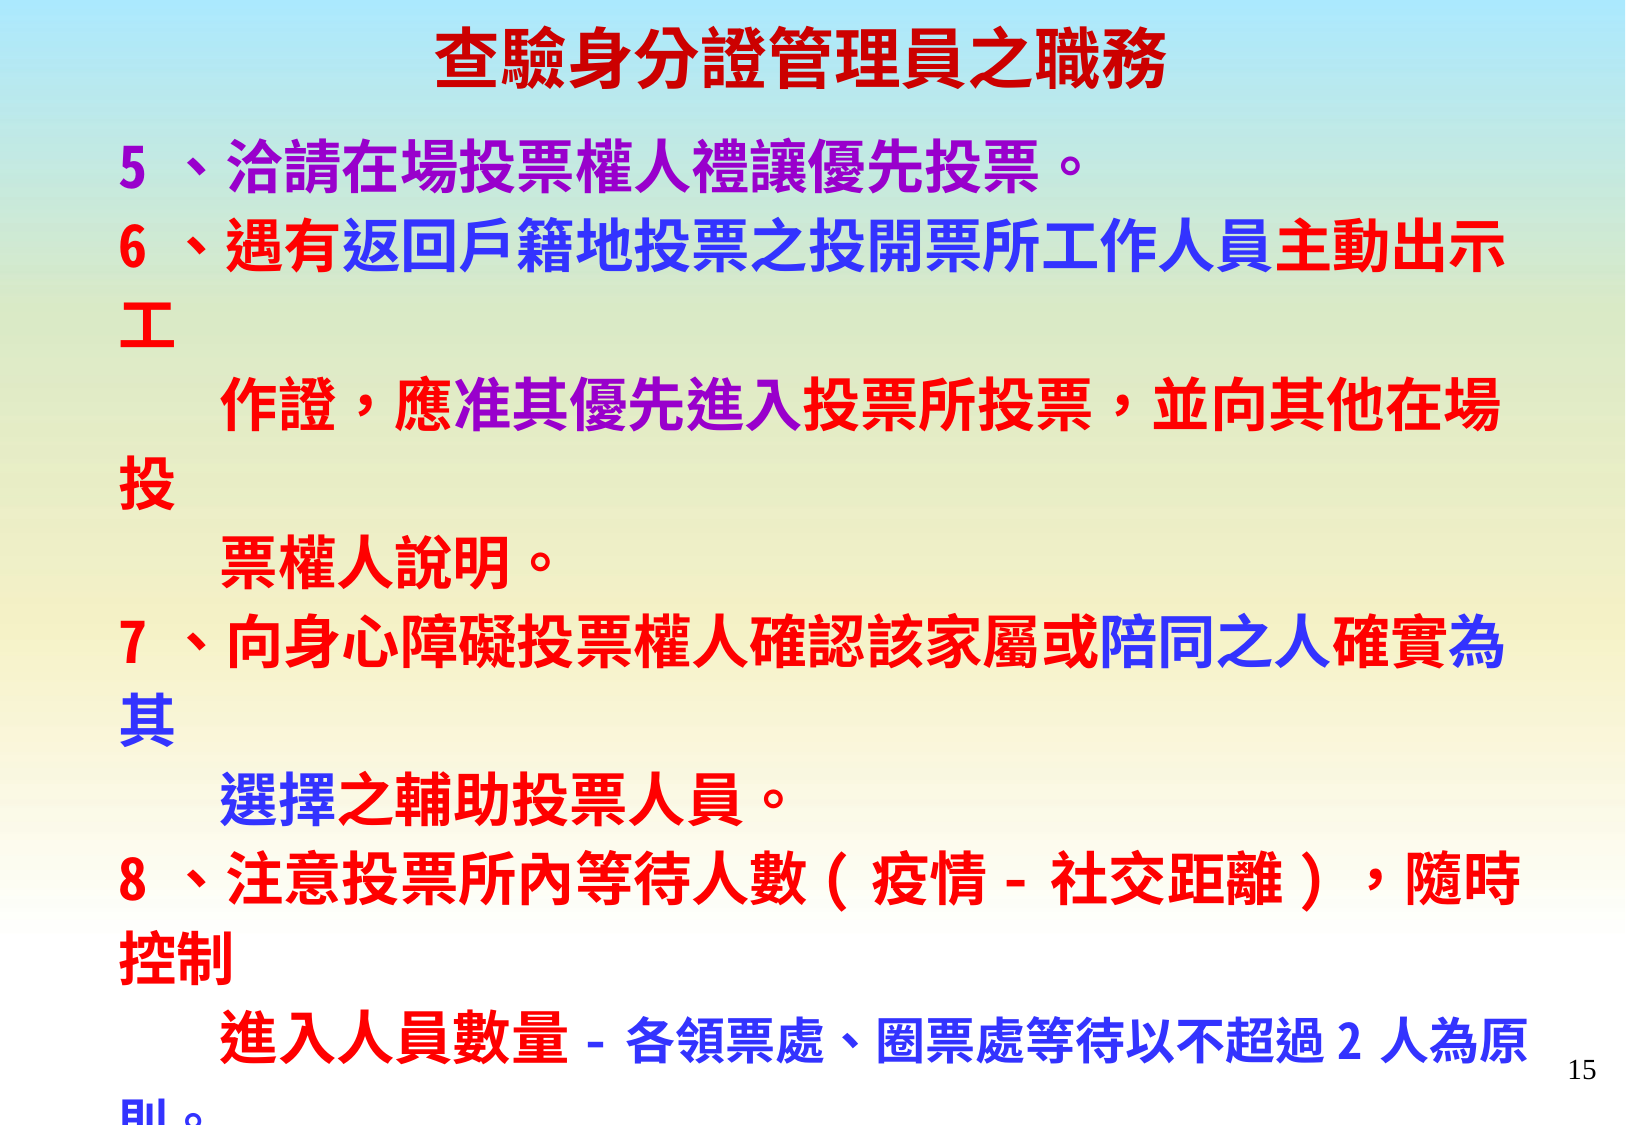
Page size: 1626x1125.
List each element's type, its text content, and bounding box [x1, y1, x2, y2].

picture [0, 0, 1626, 1125]
text_box 查驗身分證管理員之職務 [210, 8, 1392, 105]
text_box 5、洽請在場投票權人禮讓優先投票。 6、遇有返回戶籍地投票之投開票所工作人員主動出示工 作證，應准其優先進入投票所投票，並向其他在場投 票權人說明。 7、向身心障礙投票權人確認該家屬或陪同之人確實為其 選擇之輔助投票人員。 8、注意投票所內等待人數(疫情-社交距離)，隨時控制 進入人員數量-各領票處、圈票處等待以不超過2人為原則。 9、因改訂投票日期，造冊基準日8/8至12/18投票日久， 戶籍異動投票權人之協助： 投票通知單、內政部網站(有頁號次)或向當地戶政事務所查詢—手冊內有印電話。 [103, 113, 1569, 1125]
text_box 15 [1569, 1042, 1612, 1118]
